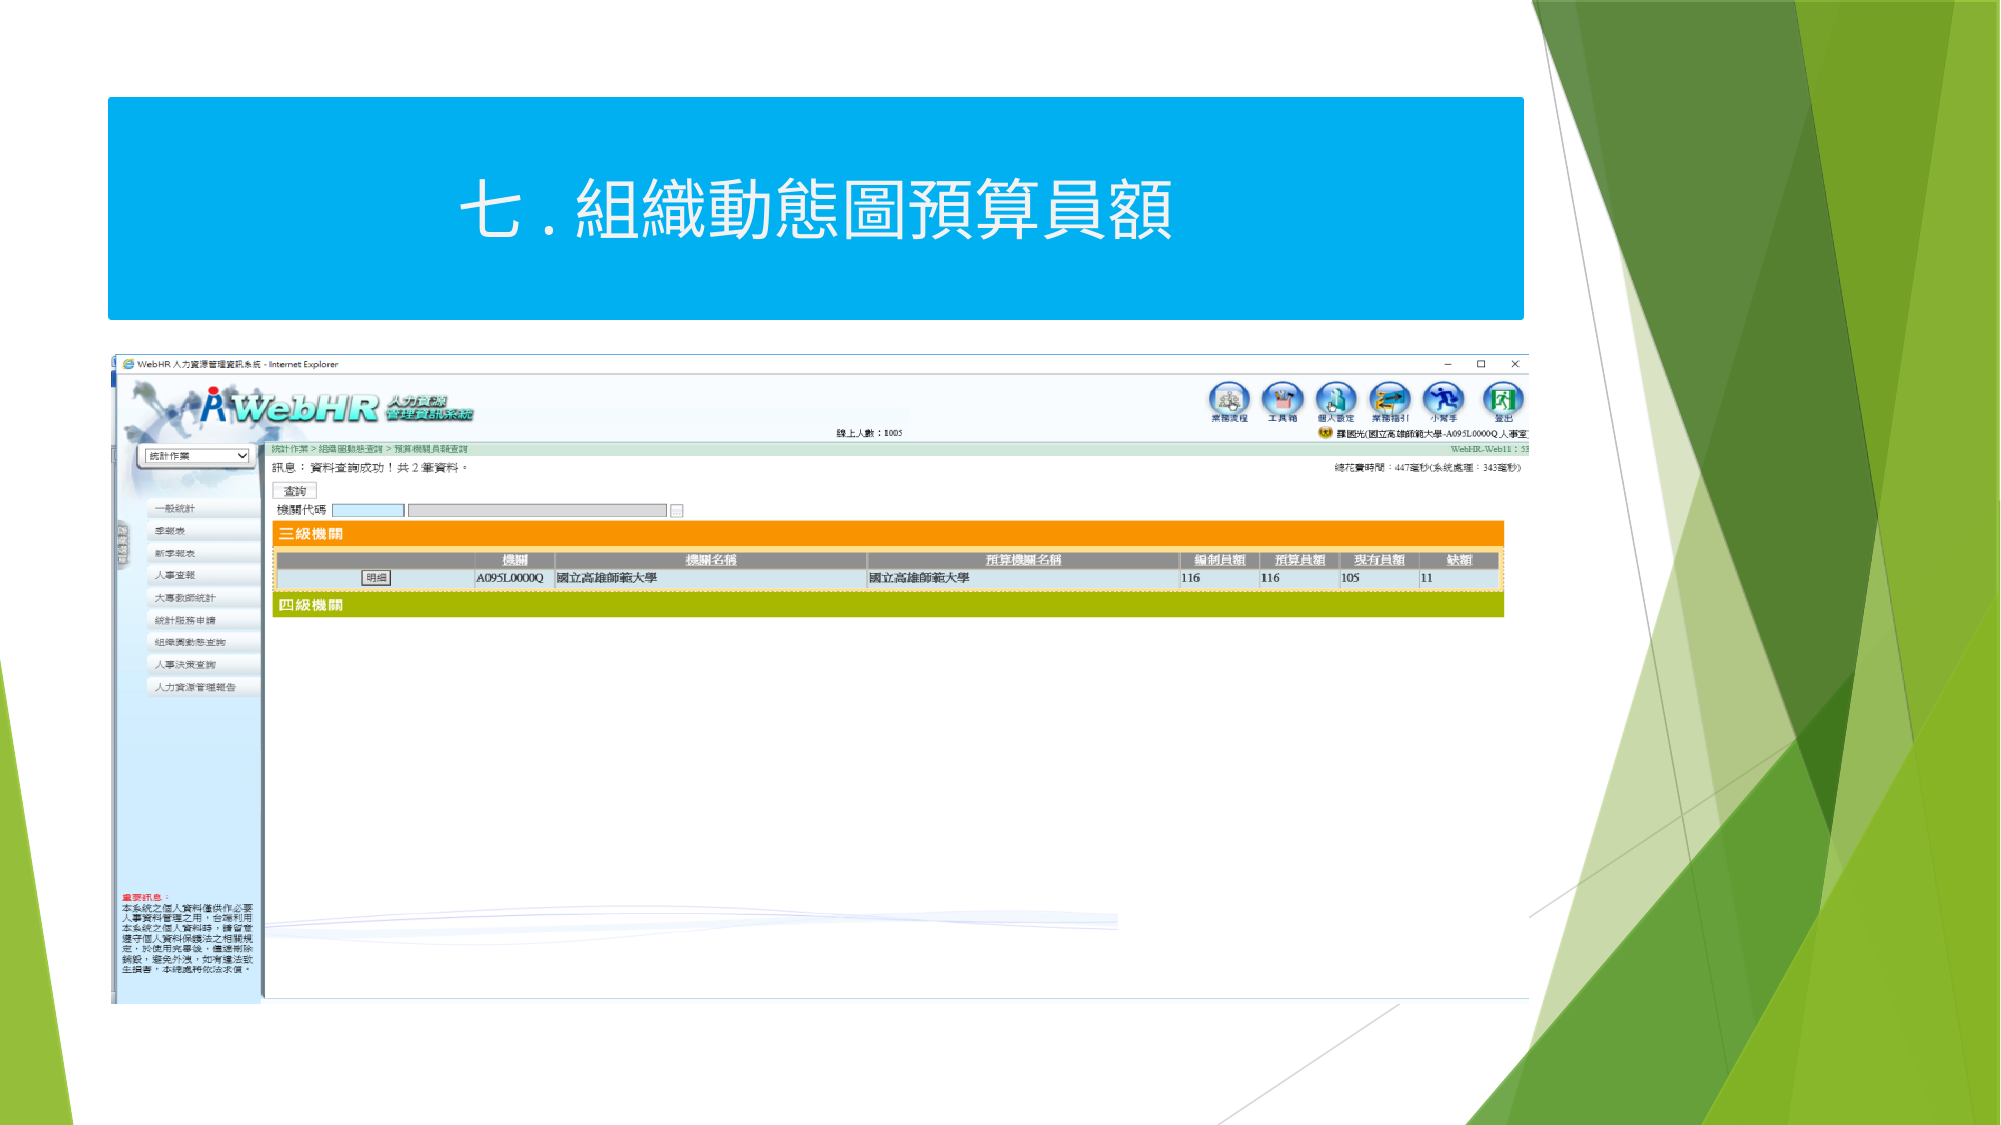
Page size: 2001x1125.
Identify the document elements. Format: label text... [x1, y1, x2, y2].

picture [111, 354, 1529, 1004]
title 七.組織動態圖預算員額 [111, 99, 1522, 317]
